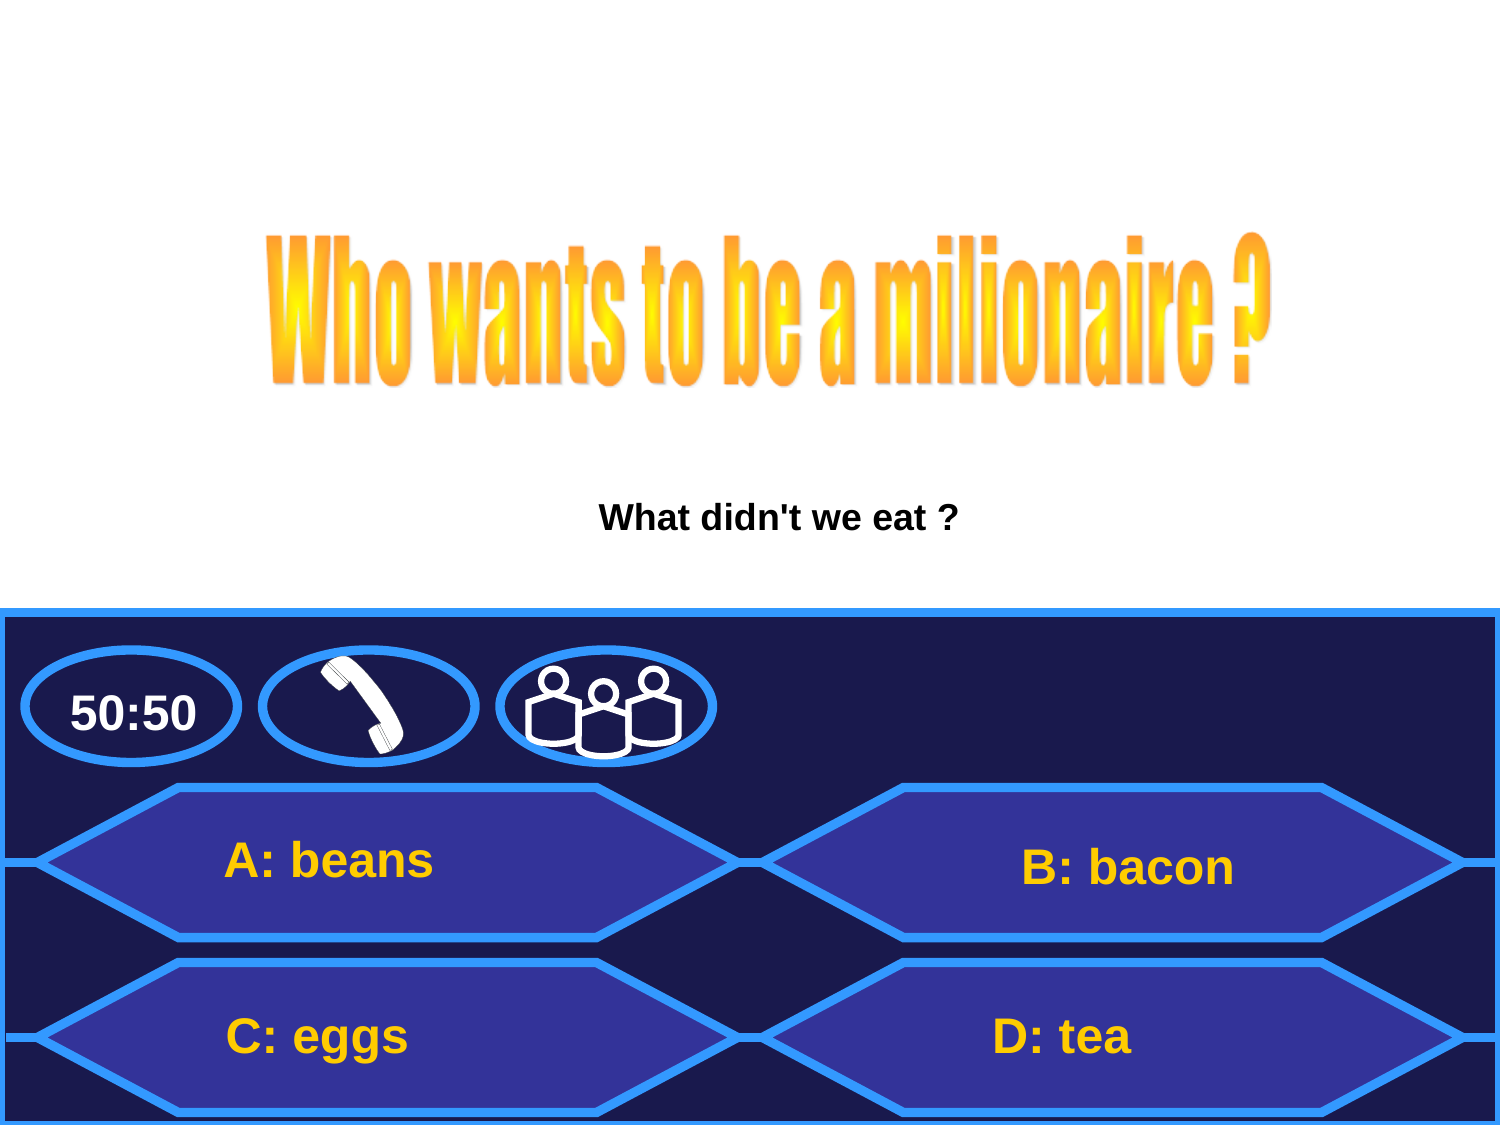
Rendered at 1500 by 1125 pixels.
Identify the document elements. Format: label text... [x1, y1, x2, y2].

text_box 50:50 [55, 672, 231, 749]
picture [319, 655, 405, 755]
text_box D: tea [977, 996, 1489, 1072]
text_box B: bacon [890, 826, 1366, 902]
text_box [0, 612, 1500, 1125]
text_box C: eggs [210, 996, 744, 1072]
text_box What didn't we eat ? [70, 485, 1489, 546]
picture [265, 231, 1272, 388]
text_box A: beans [208, 820, 809, 896]
